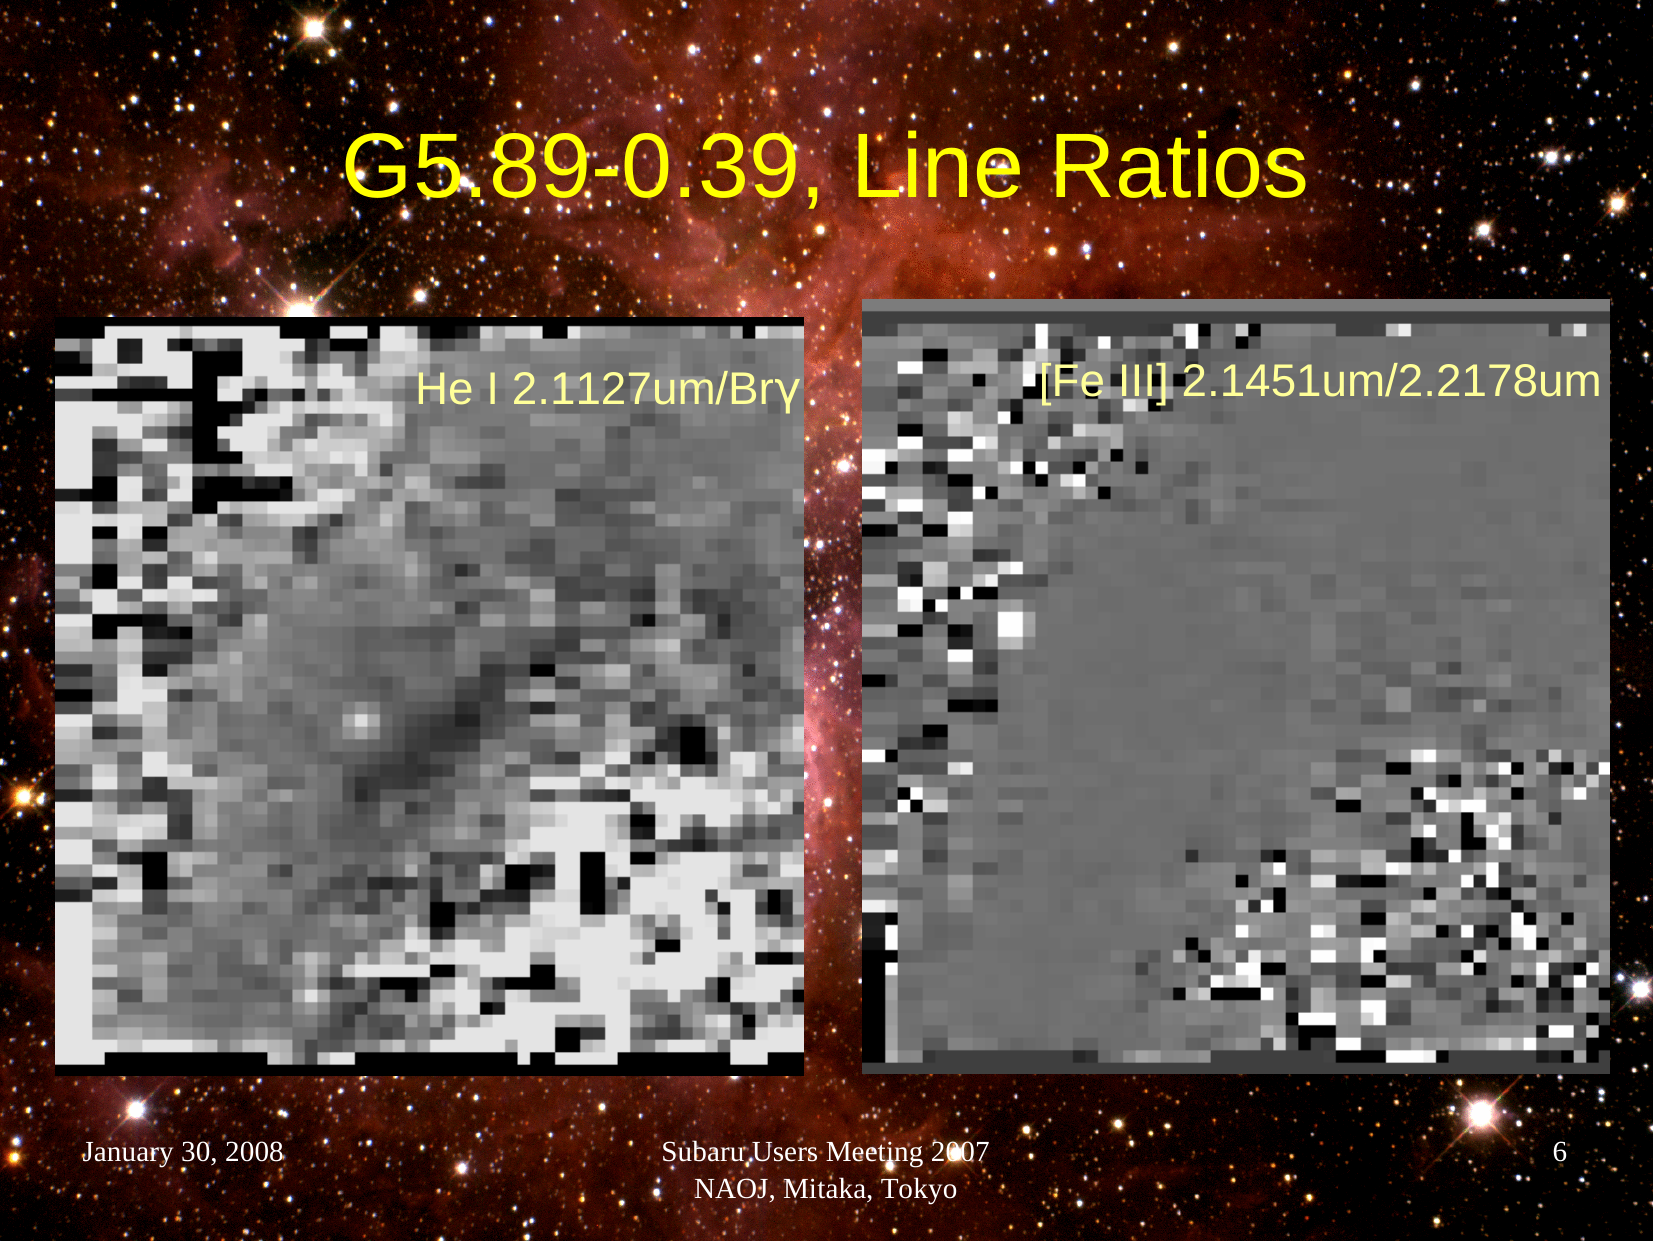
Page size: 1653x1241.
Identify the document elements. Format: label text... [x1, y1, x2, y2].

text_box He I 2.1127um/Brγ [400, 325, 817, 409]
title G5.89-0.39, Line Ratios [82, 56, 1571, 251]
text_box [Fe III] 2.1451um/2.2178um [1024, 319, 1617, 403]
picture [0, 0, 1653, 1241]
